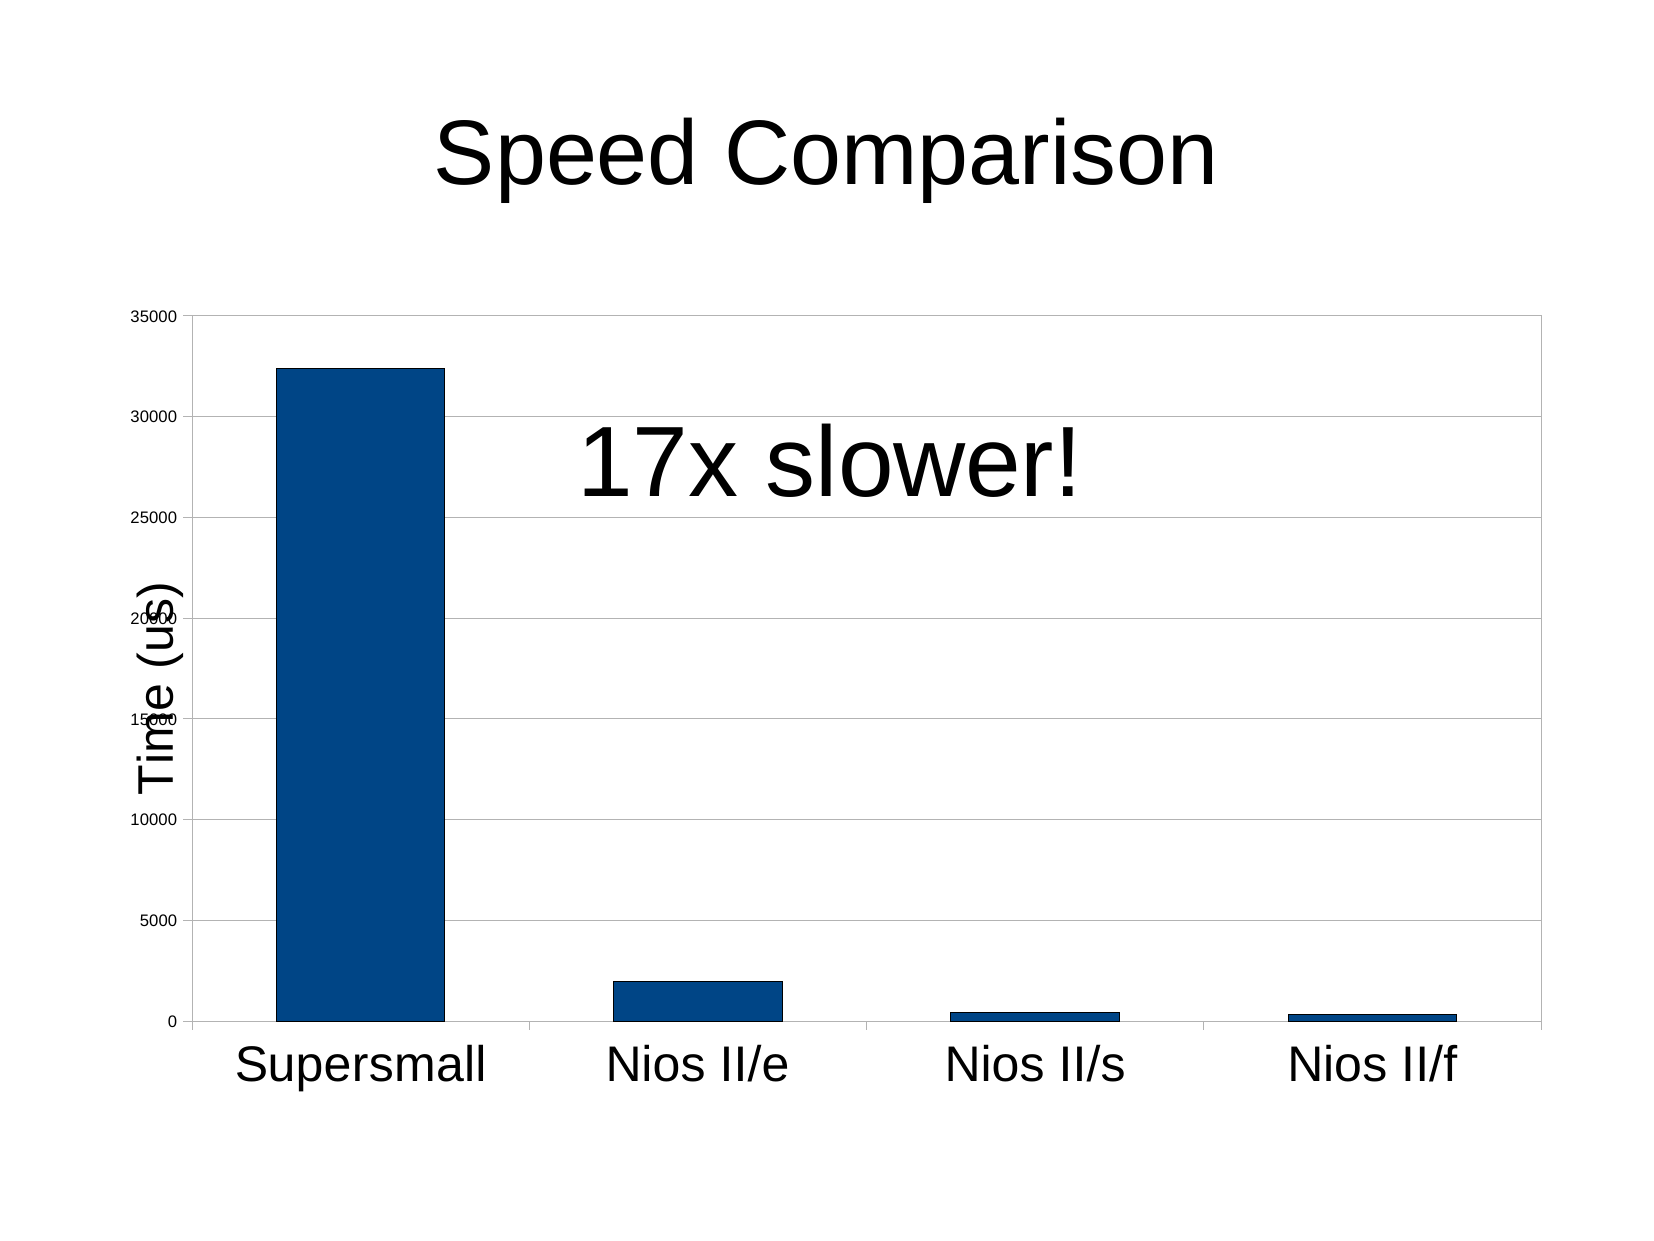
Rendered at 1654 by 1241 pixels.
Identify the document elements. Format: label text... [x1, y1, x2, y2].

title Speed Comparison [82, 49, 1571, 257]
chart [82, 290, 1571, 1109]
text_box 17x slower! [562, 398, 1098, 526]
